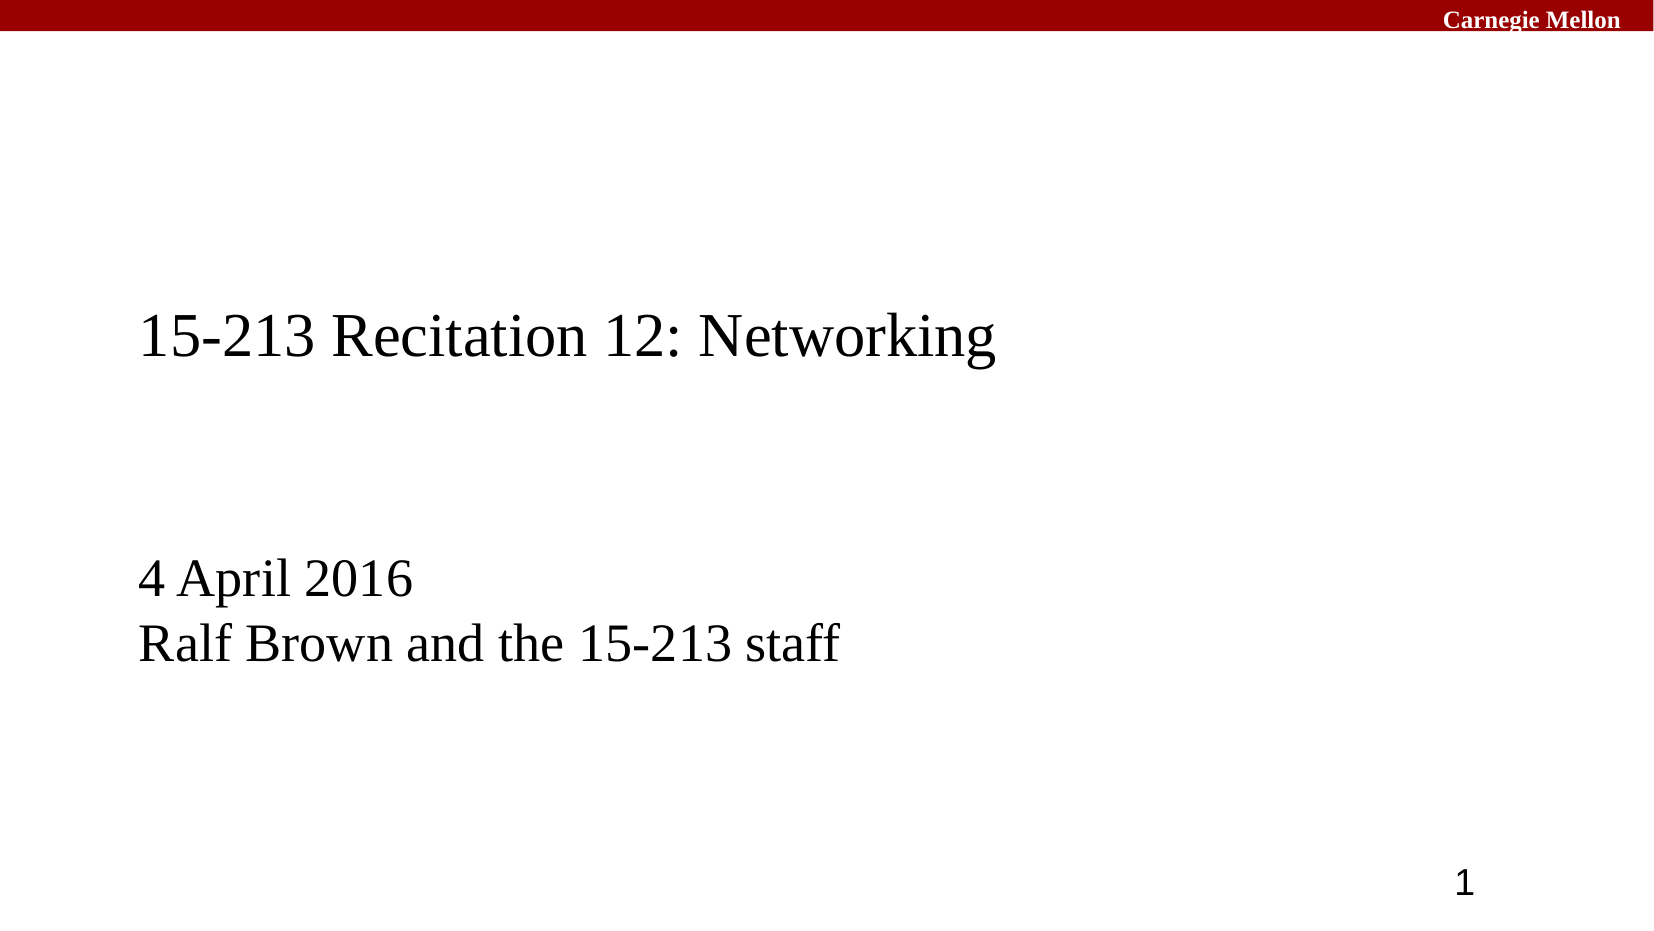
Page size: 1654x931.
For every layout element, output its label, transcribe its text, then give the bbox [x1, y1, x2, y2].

subtitle 4 April 2016 Ralf Brown and the 15-213 staff [123, 526, 1513, 931]
title 15-213 Recitation 12: Networking [123, 236, 1530, 426]
